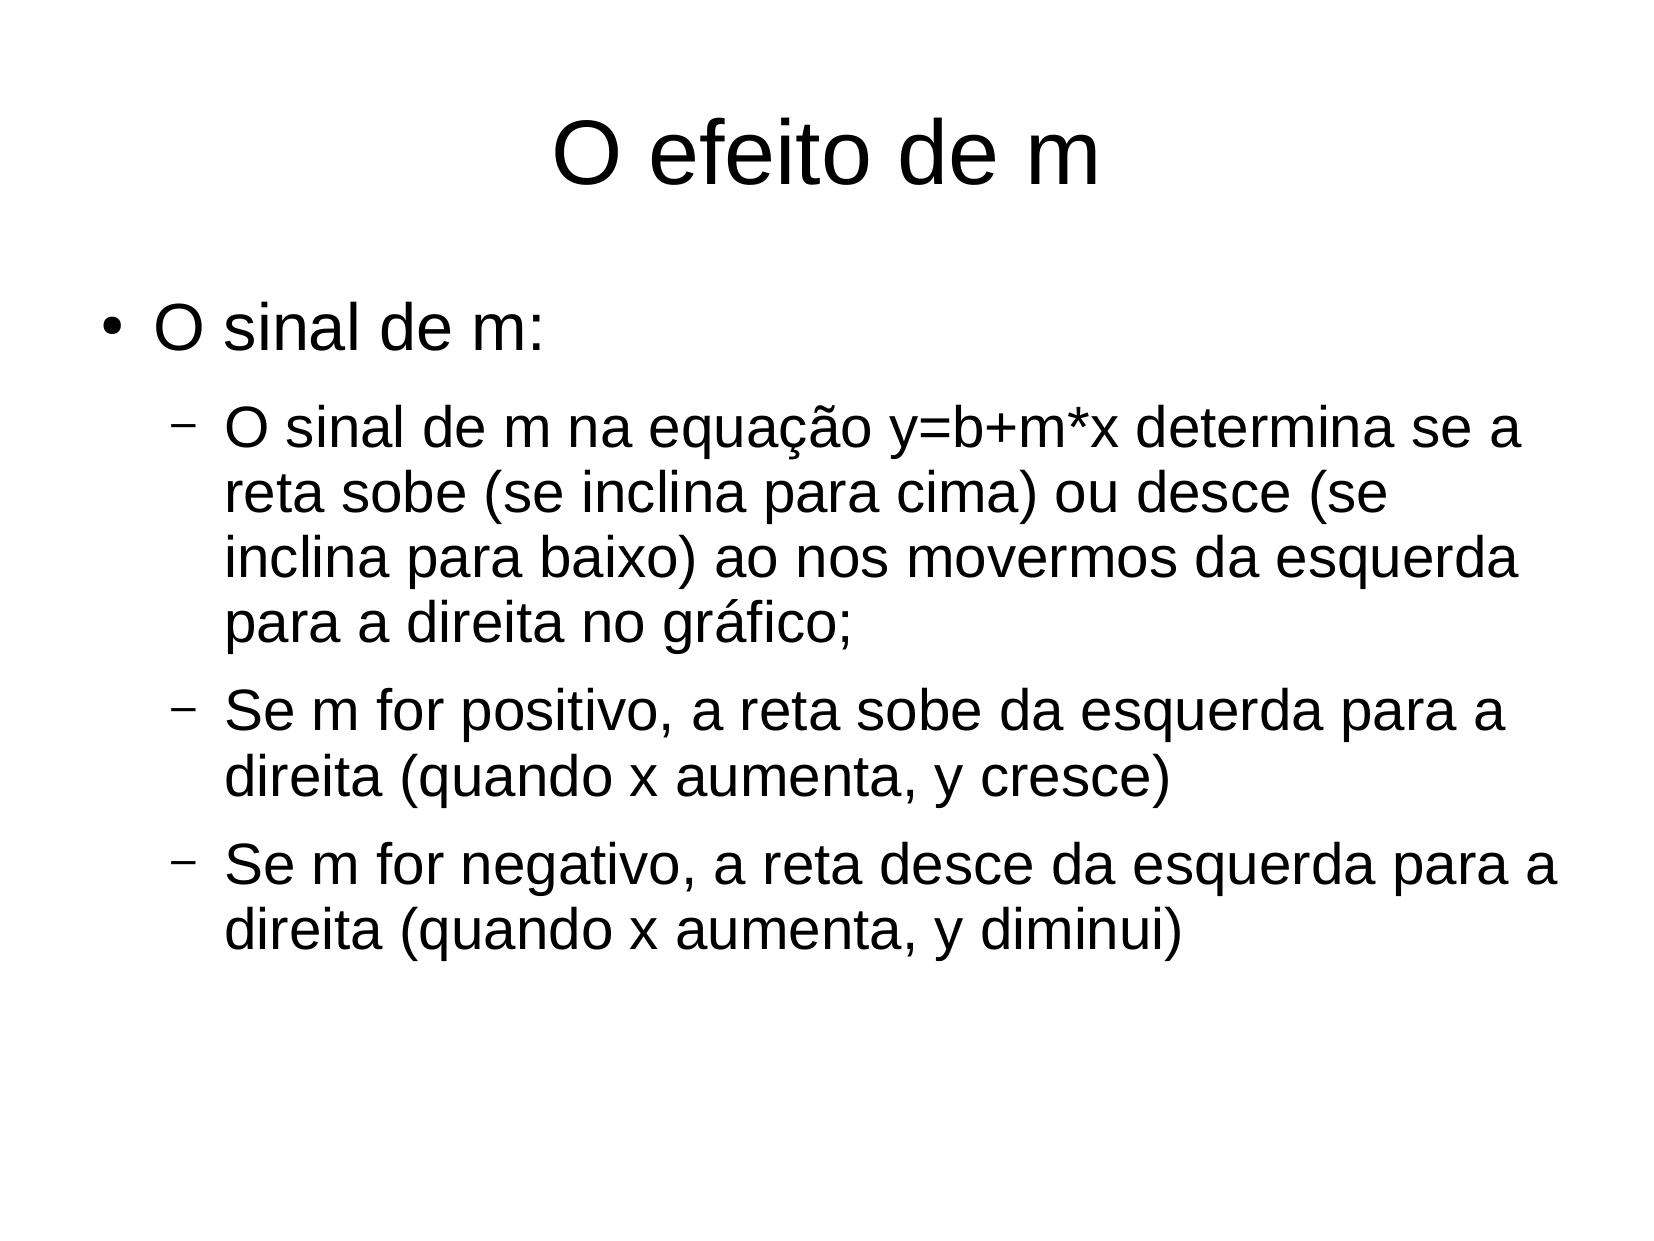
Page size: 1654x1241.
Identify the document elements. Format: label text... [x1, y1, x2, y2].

title O efeito de m [82, 49, 1571, 257]
list O sinal de m: O sinal de m na equação y=b+m*x determina se a reta sobe (se inclina para cima) ou desce (se inclina para baixo) ao nos movermos da esquerda para a direita no gráfico; Se m for positivo, a reta sobe da esquerda para a direita (quando x aumenta, y cresce) Se m for negativo, a reta desce da esquerda para a direita (quando x aumenta, y diminui) [82, 290, 1571, 1010]
